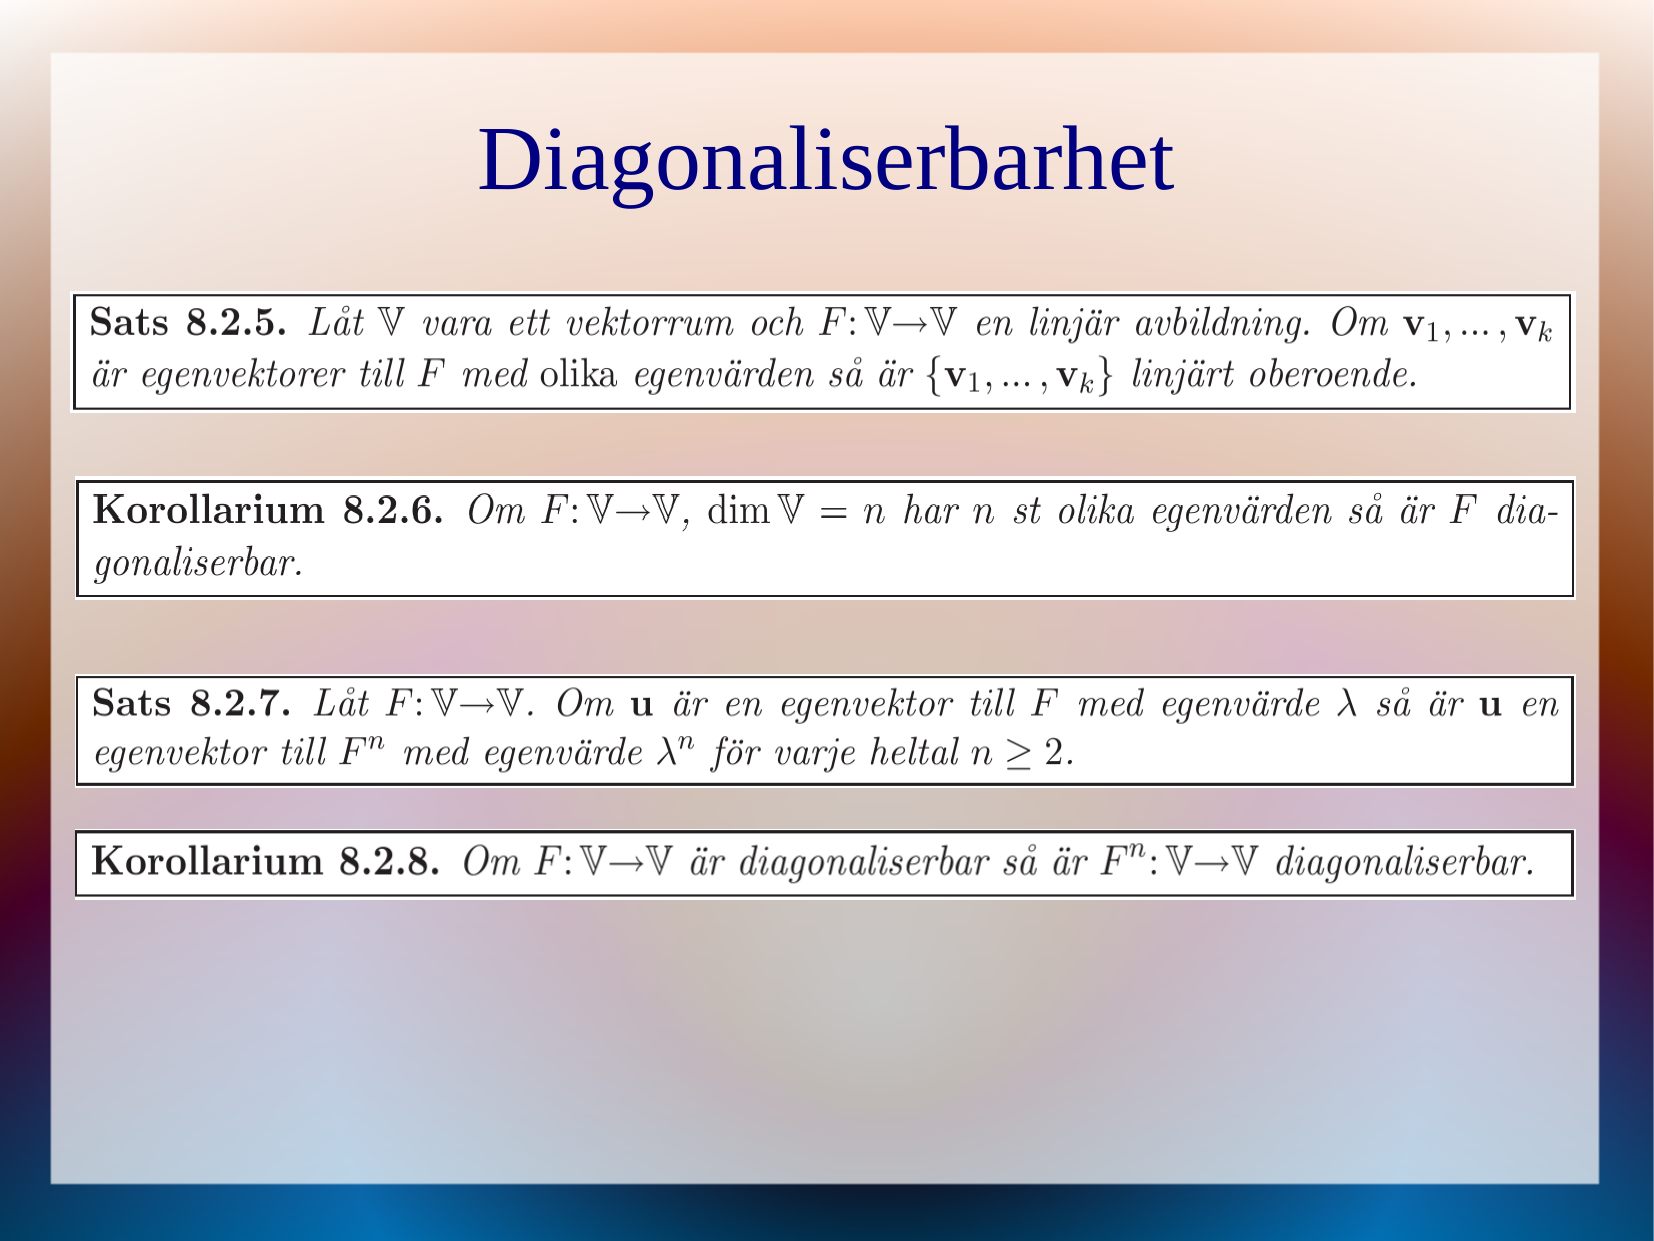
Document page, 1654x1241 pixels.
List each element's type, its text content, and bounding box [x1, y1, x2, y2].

title Diagonaliserbarhet [82, 62, 1571, 256]
picture [0, 0, 1654, 1241]
